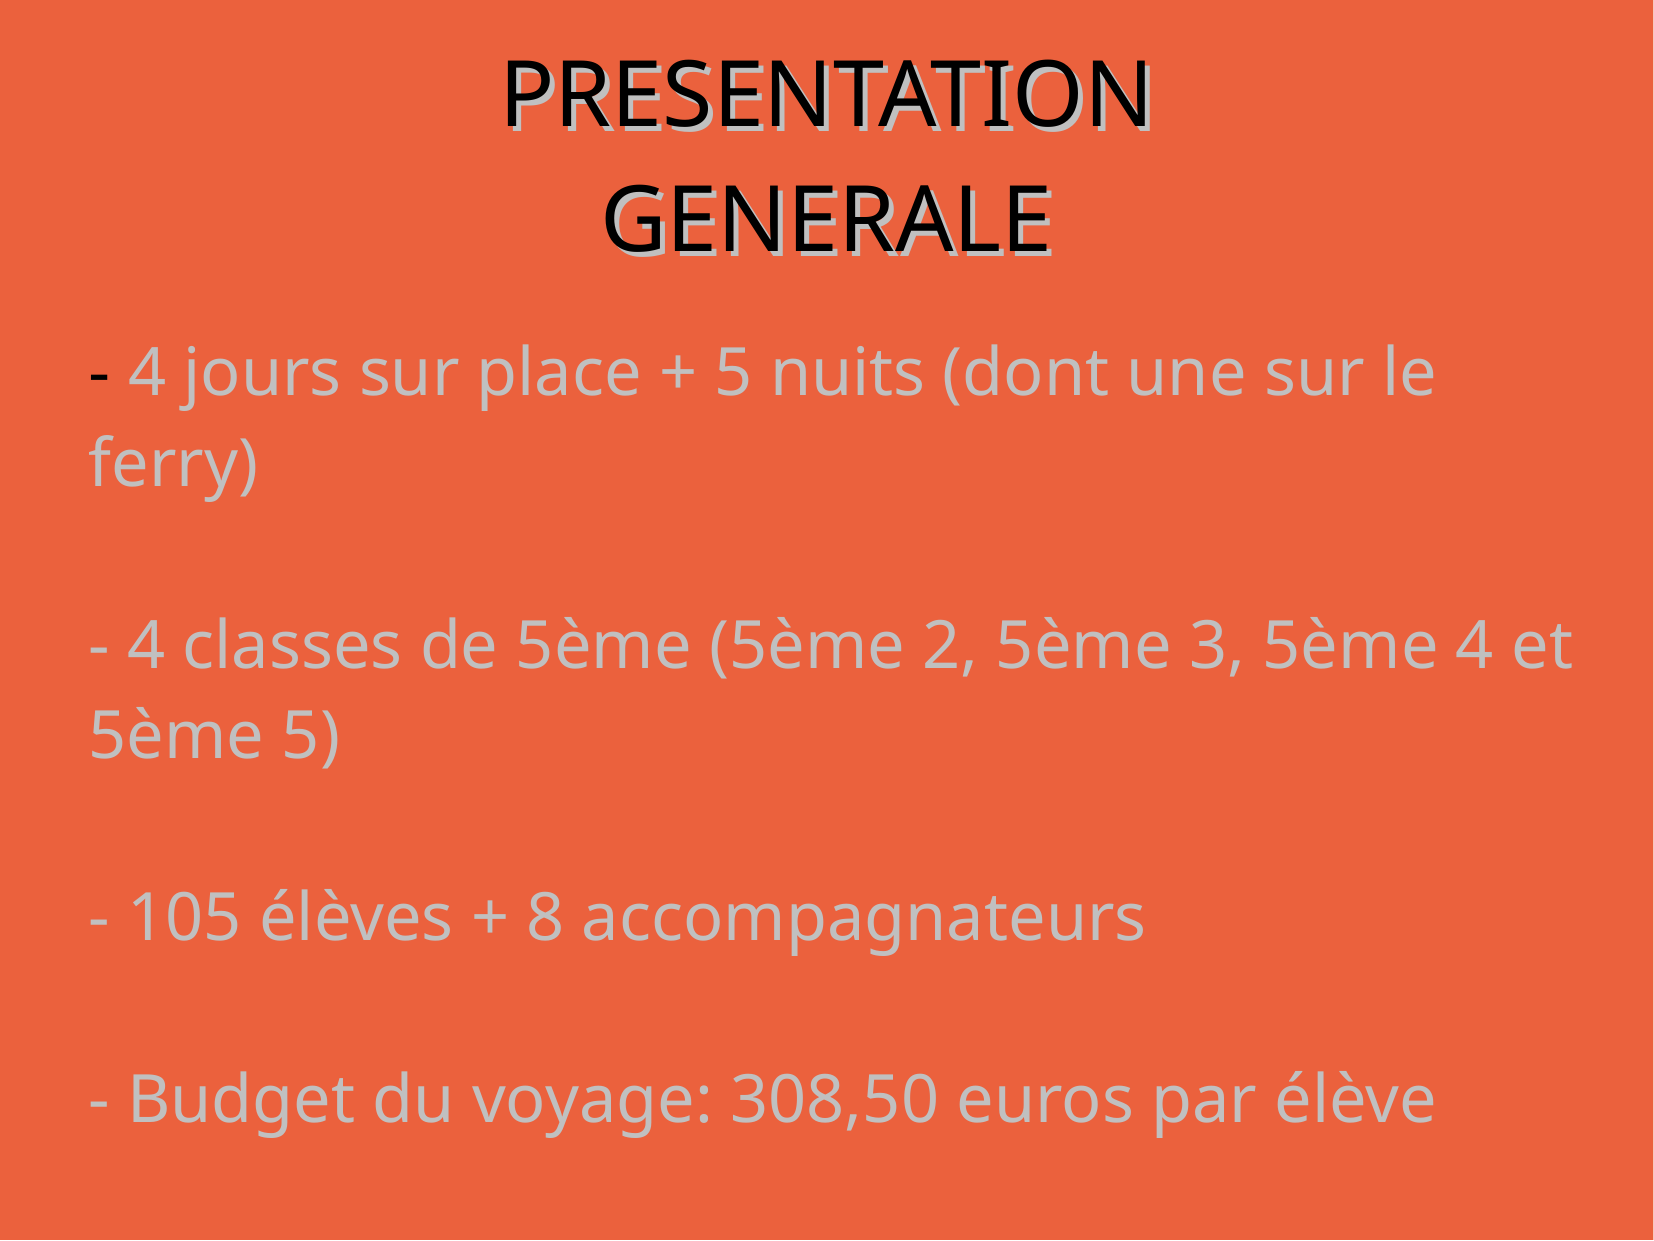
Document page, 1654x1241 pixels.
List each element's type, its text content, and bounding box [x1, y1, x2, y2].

text_box - 4 jours sur place + 5 nuits (dont une sur le ferry) - 4 classes de 5ème (5ème 2, 5ème 3, 5ème 4 et 5ème 5) - 105 élèves + 8 accompagnateurs - Budget du voyage: 308,50 euros par élève [88, 239, 1577, 1152]
title PRESENTATION GENERALE [82, 25, 1571, 281]
